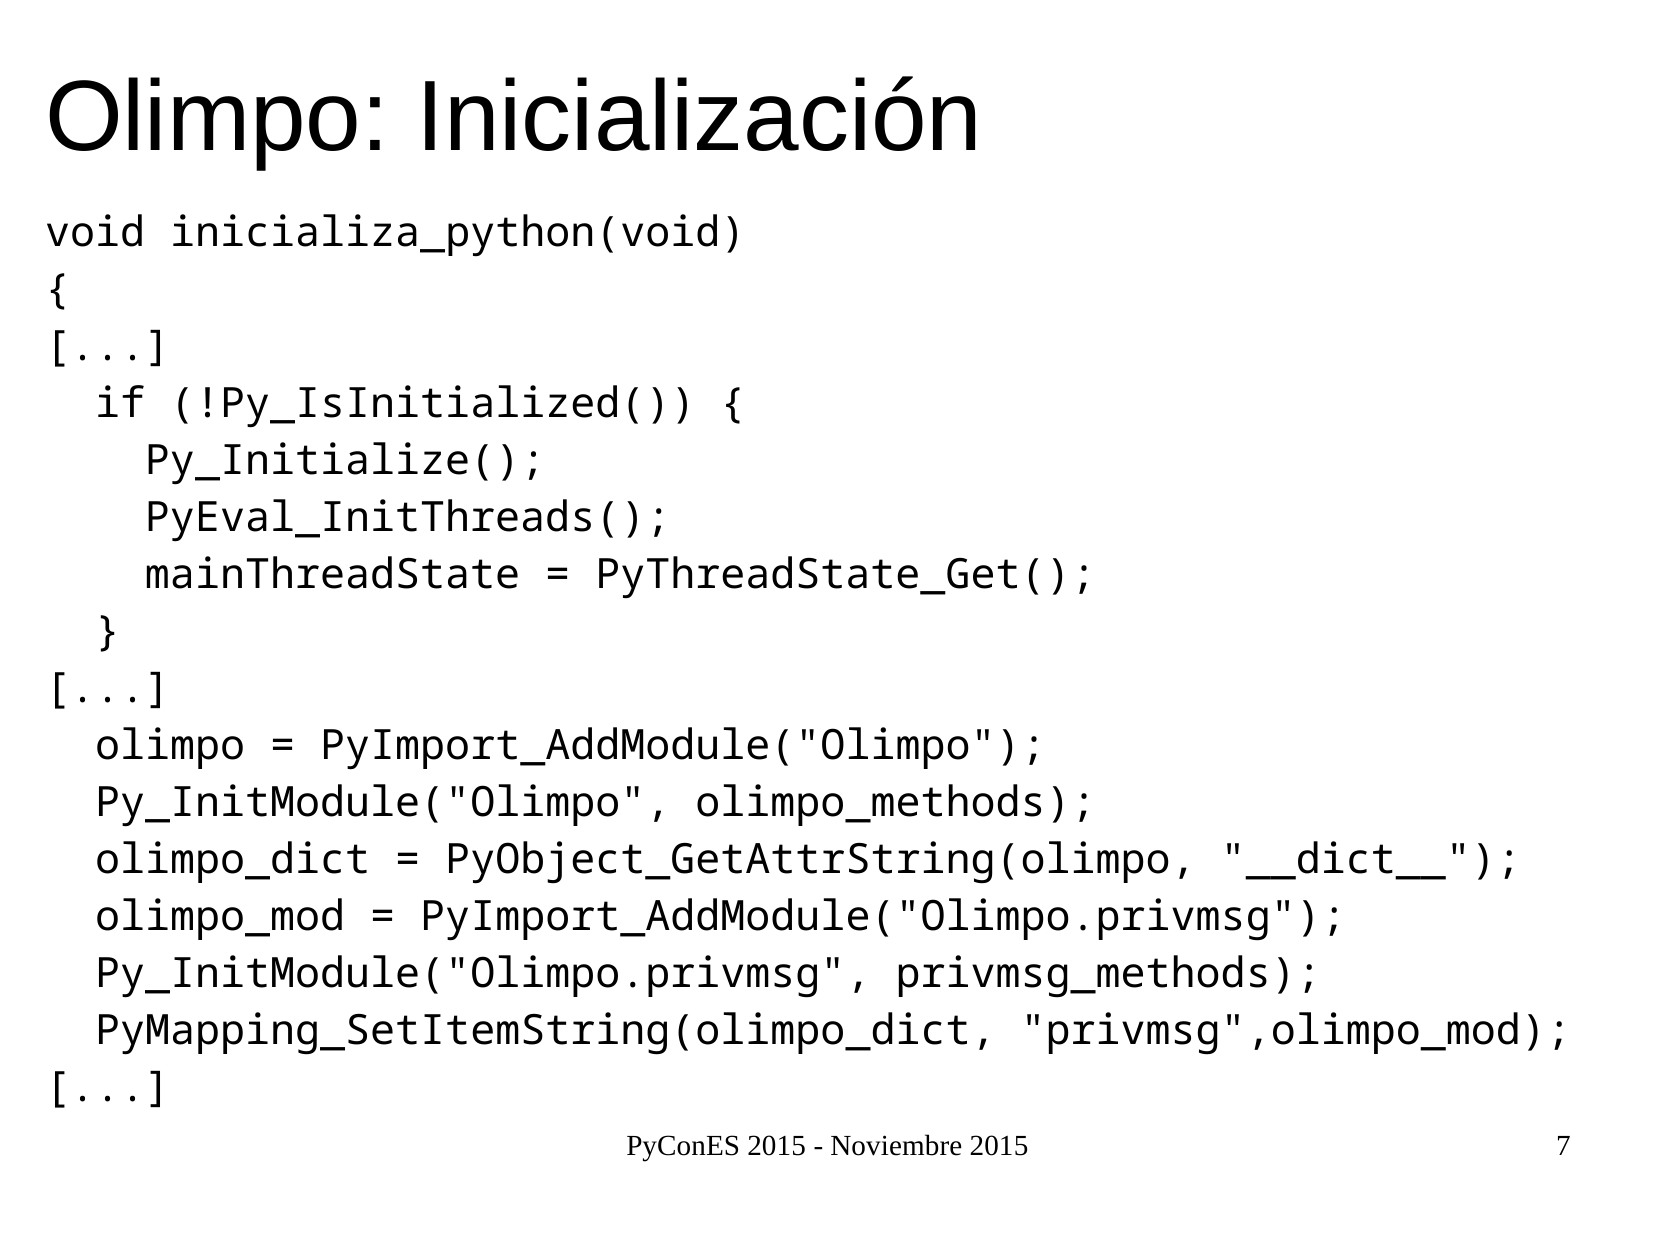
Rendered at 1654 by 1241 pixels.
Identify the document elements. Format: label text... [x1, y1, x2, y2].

subtitle Olimpo: Inicialización void inicializa_python(void) { [...] if (!Py_IsInitialized()) { Py_Initialize(); PyEval_InitThreads(); mainThreadState = PyThreadState_Get(); } [...] olimpo = PyImport_AddModule("Olimpo"); Py_InitModule("Olimpo", olimpo_methods); olimpo_dict = PyObject_GetAttrString(olimpo, "__dict__"); olimpo_mod = PyImport_AddModule("Olimpo.privmsg"); Py_InitModule("Olimpo.privmsg", privmsg_methods); PyMapping_SetItemString(olimpo_dict, "privmsg",olimpo_mod); [...] [45, 60, 1606, 1096]
